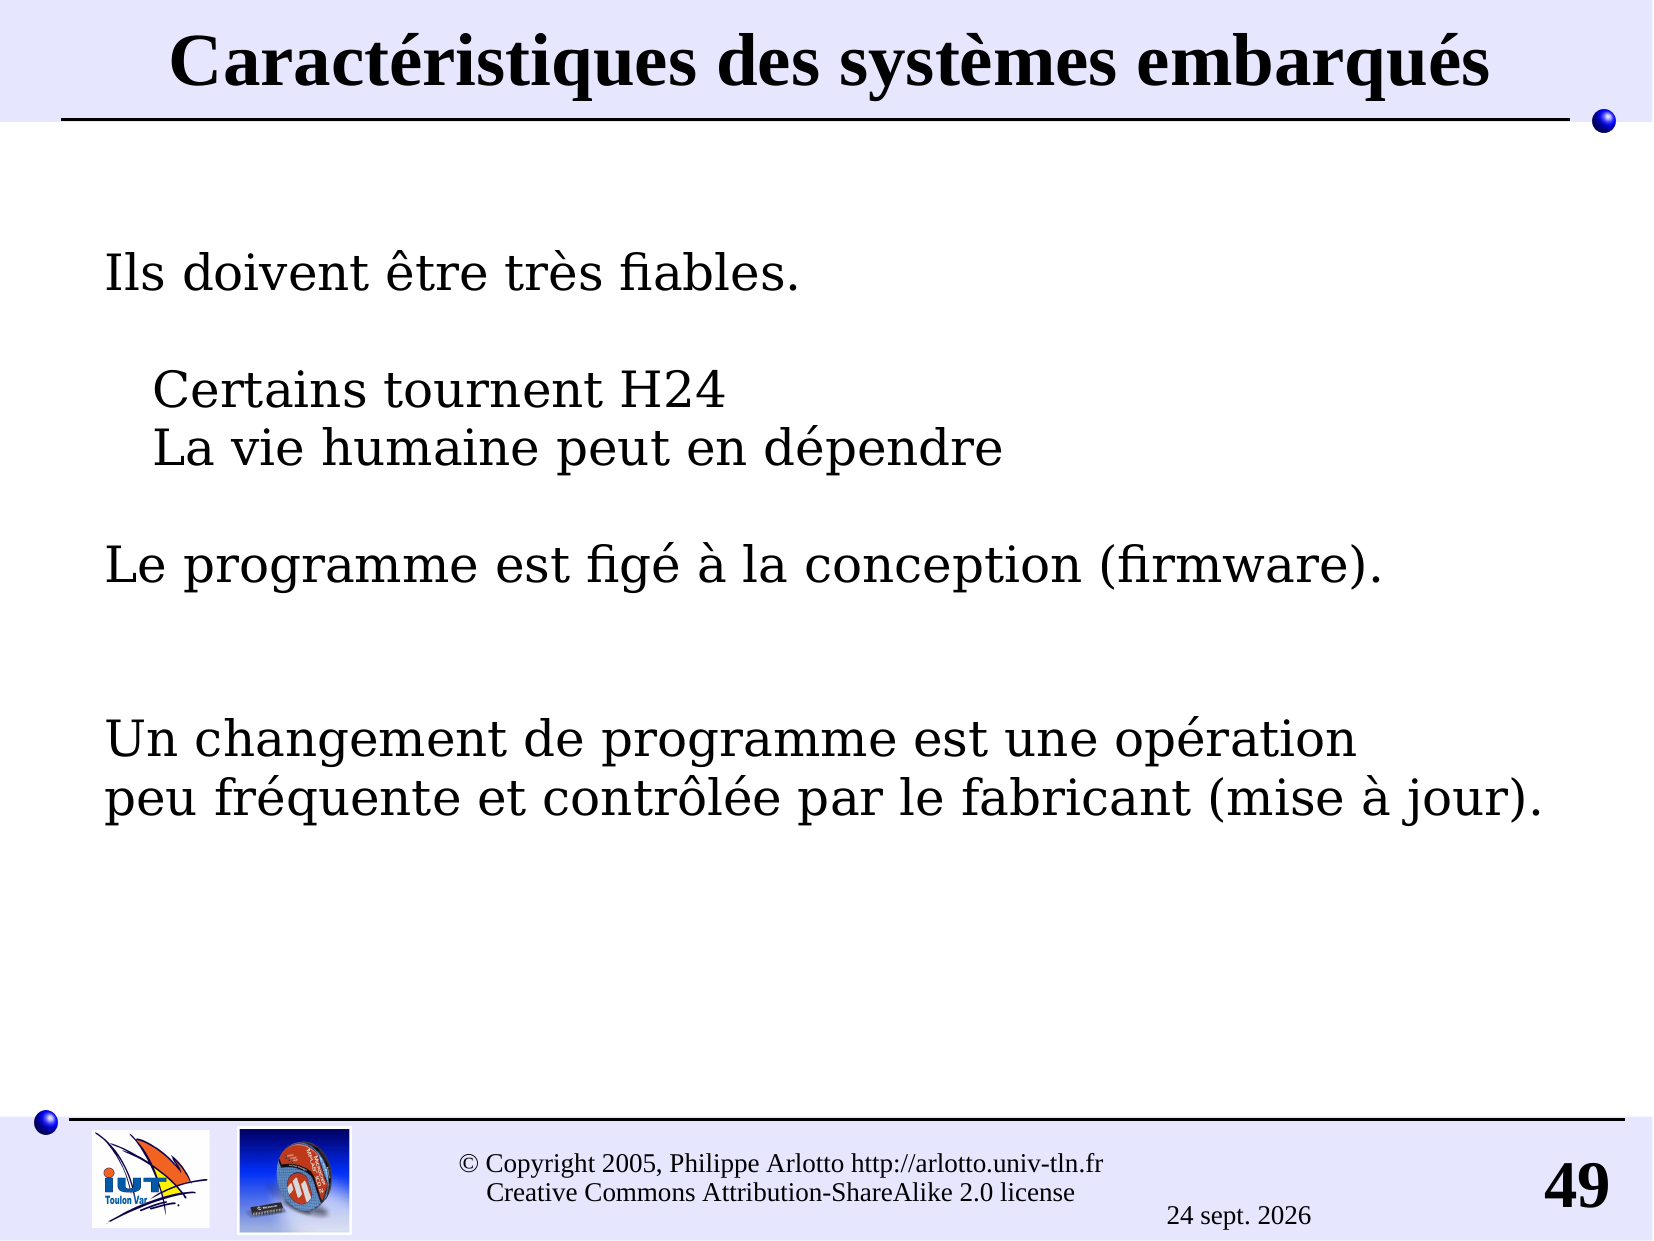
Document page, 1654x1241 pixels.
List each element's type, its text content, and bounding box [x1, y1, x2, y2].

title Caractéristiques des systèmes embarqués [95, 14, 1585, 107]
text_box Ils doivent être très fiables. Certains tournent H24 La vie humaine peut en dépendre Le programme est figé à la conception (firmware). Un changement de programme est une opération peu fréquente et contrôlée par le fabricant (mise à jour). [88, 244, 1546, 827]
picture [237, 1126, 352, 1235]
